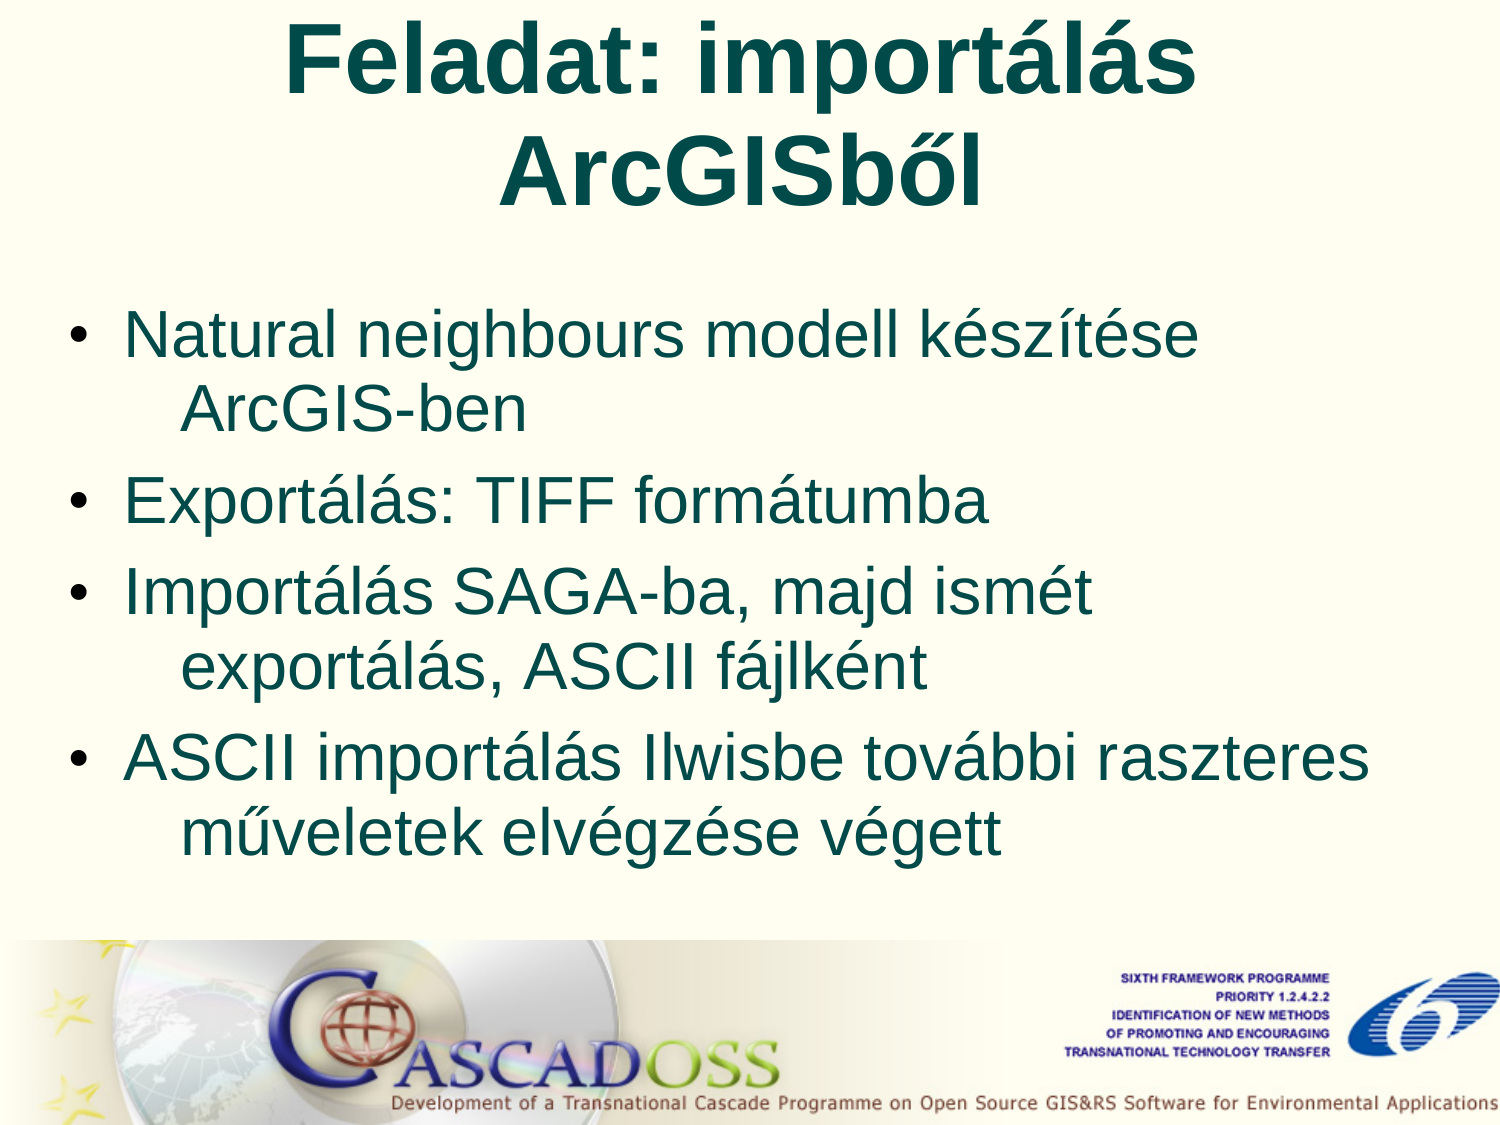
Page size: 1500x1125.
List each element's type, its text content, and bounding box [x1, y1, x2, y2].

picture [0, 940, 1500, 1125]
list Natural neighbours modell készítése ArcGIS-ben Exportálás: TIFF formátumba Importálás SAGA-ba, majd ismét exportálás, ASCII fájlként ASCII importálás Ilwisbe további raszteres műveletek elvégzése végett [67, 296, 1418, 886]
title Feladat: importálás ArcGISből [59, 2, 1425, 227]
